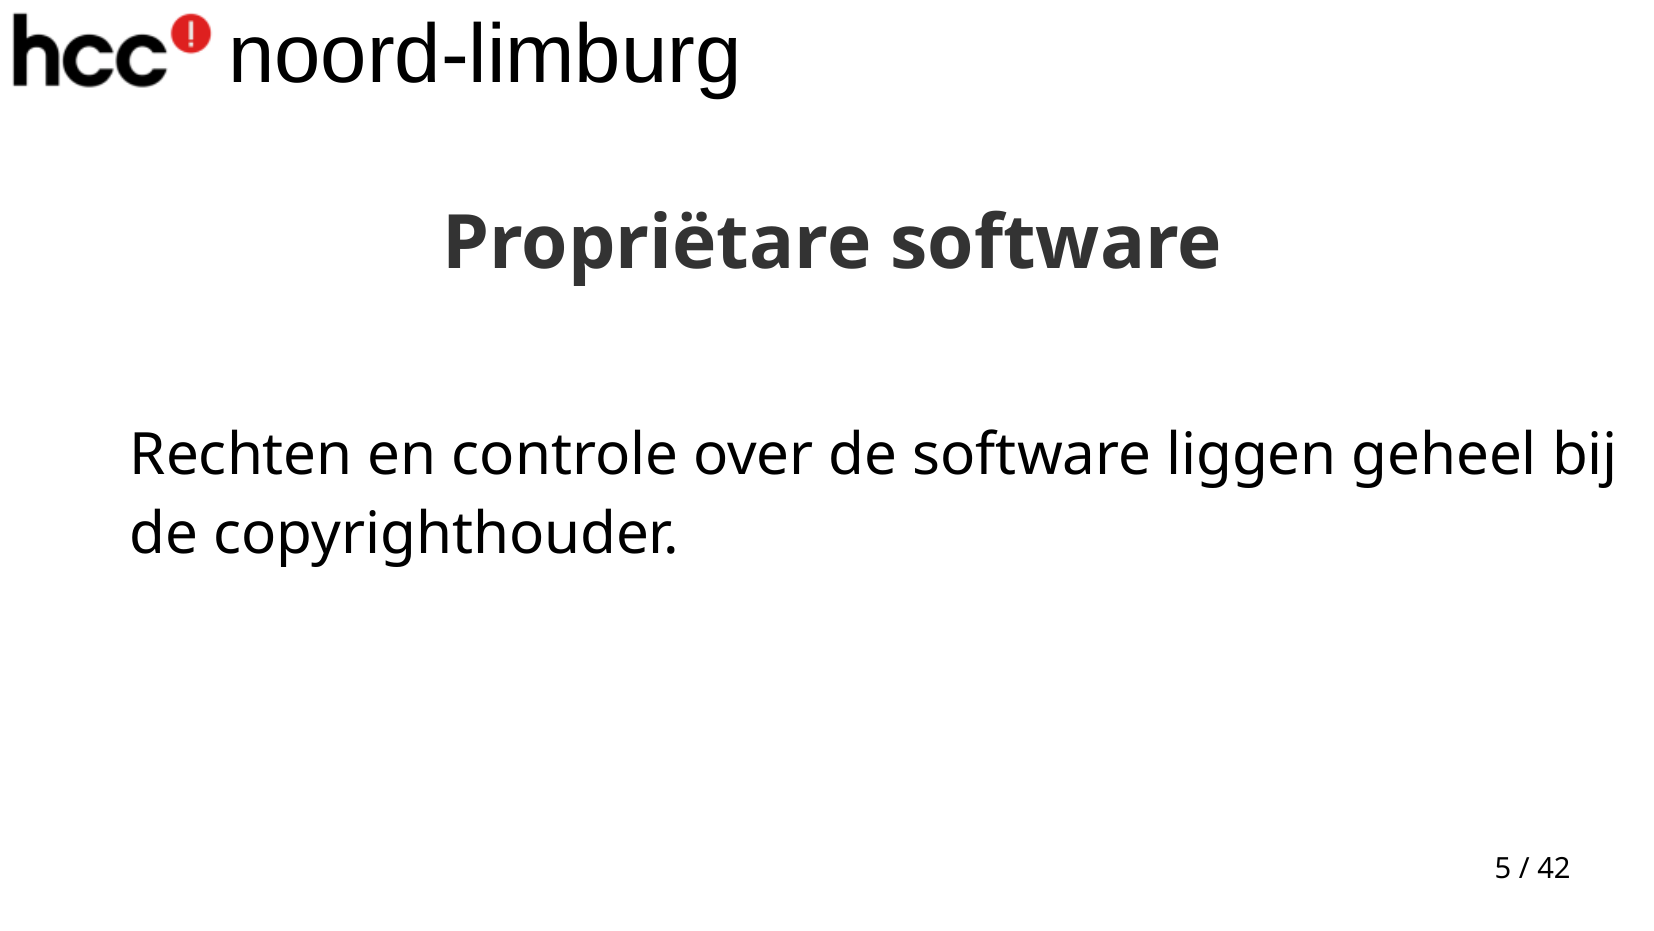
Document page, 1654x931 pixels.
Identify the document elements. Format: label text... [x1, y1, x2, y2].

subtitle Rechten en controle over de software liggen geheel bij de copyrighthouder. [129, 390, 1619, 594]
picture [11, 11, 214, 91]
title Propriëtare software [129, 150, 1536, 328]
